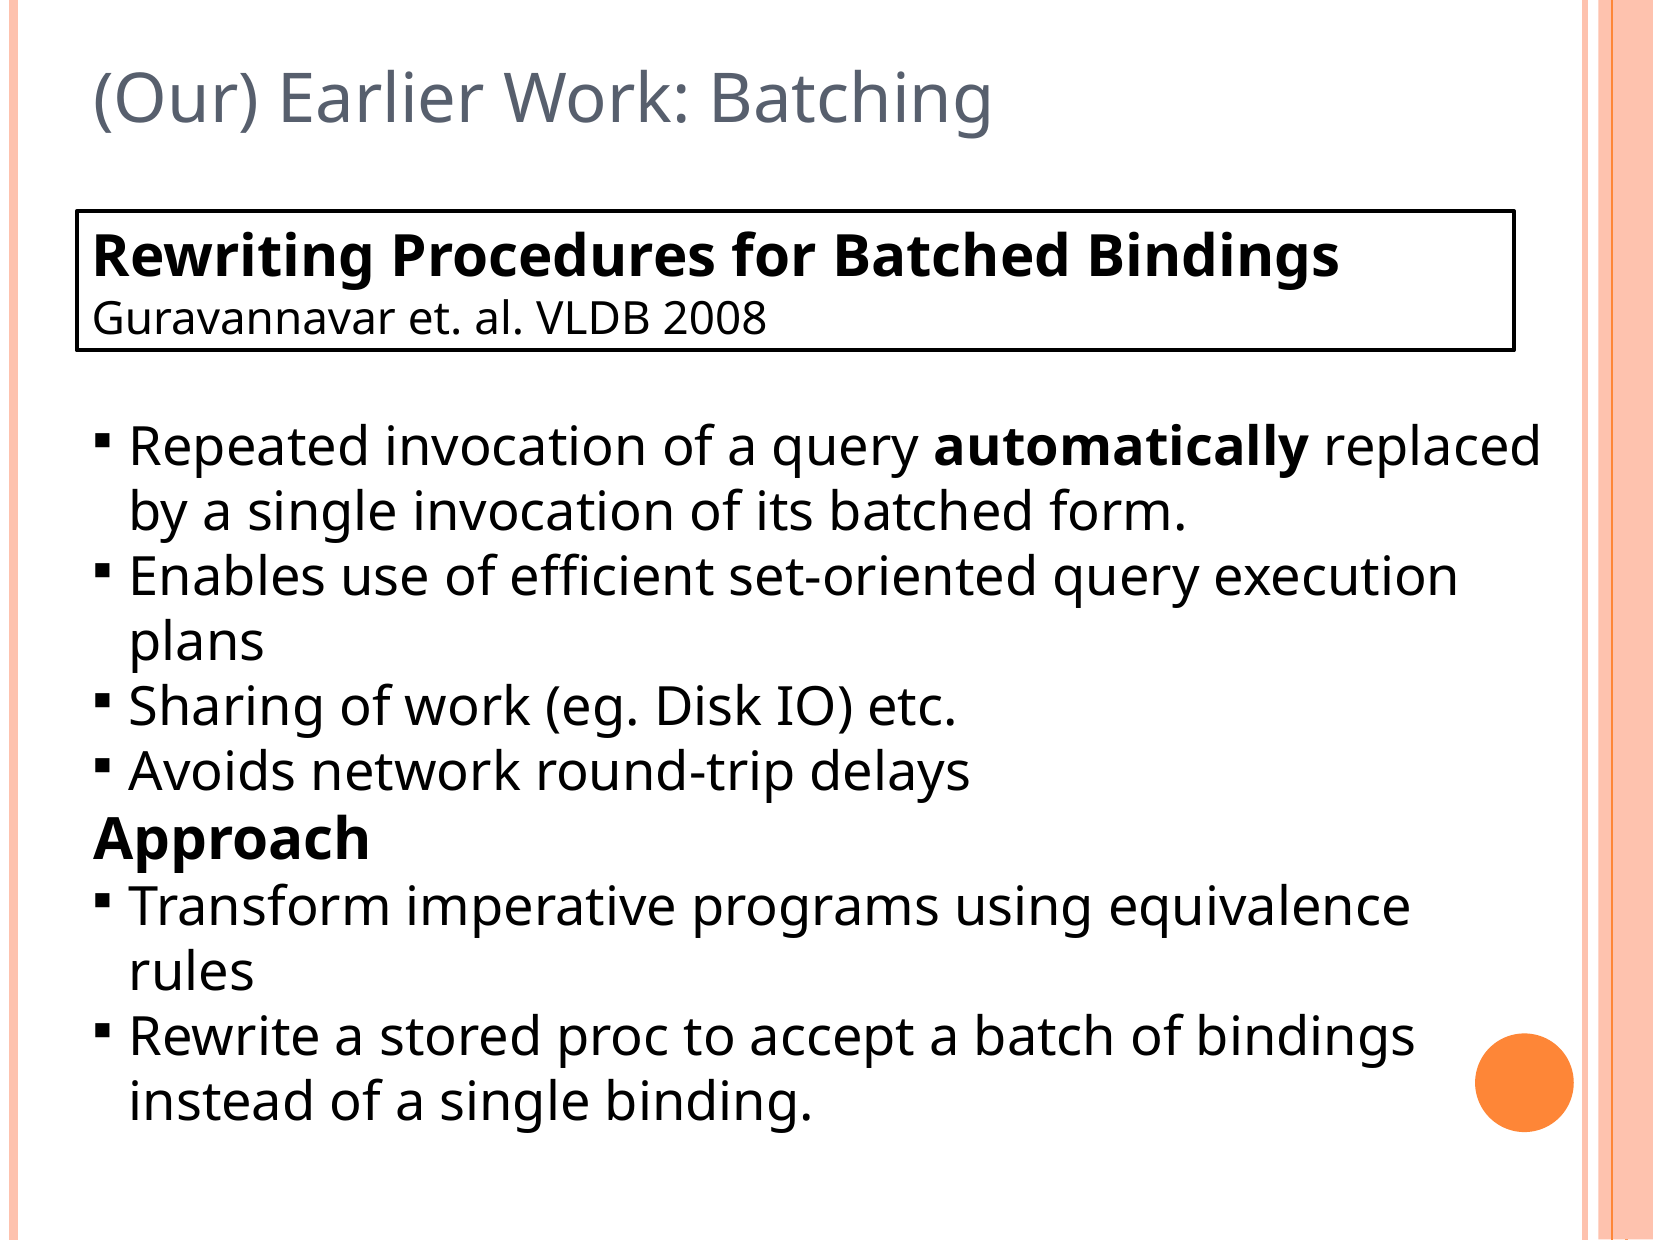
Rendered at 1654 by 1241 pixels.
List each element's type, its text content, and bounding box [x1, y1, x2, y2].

text_box Rewriting Procedures for Batched Bindings Guravannavar et. al. VLDB 2008 [76, 211, 1514, 351]
text_box (Our) Earlier Work: Batching [76, 7, 1565, 145]
text_box Repeated invocation of a query automatically replaced by a single invocation of its batched form. Enables use of efficient set-oriented query execution plans Sharing of work (eg. Disk IO) etc. Avoids network round-trip delays Approach Transform imperative programs using equivalence rules Rewrite a stored proc to accept a batch of bindings instead of a single binding. [76, 407, 1565, 1182]
